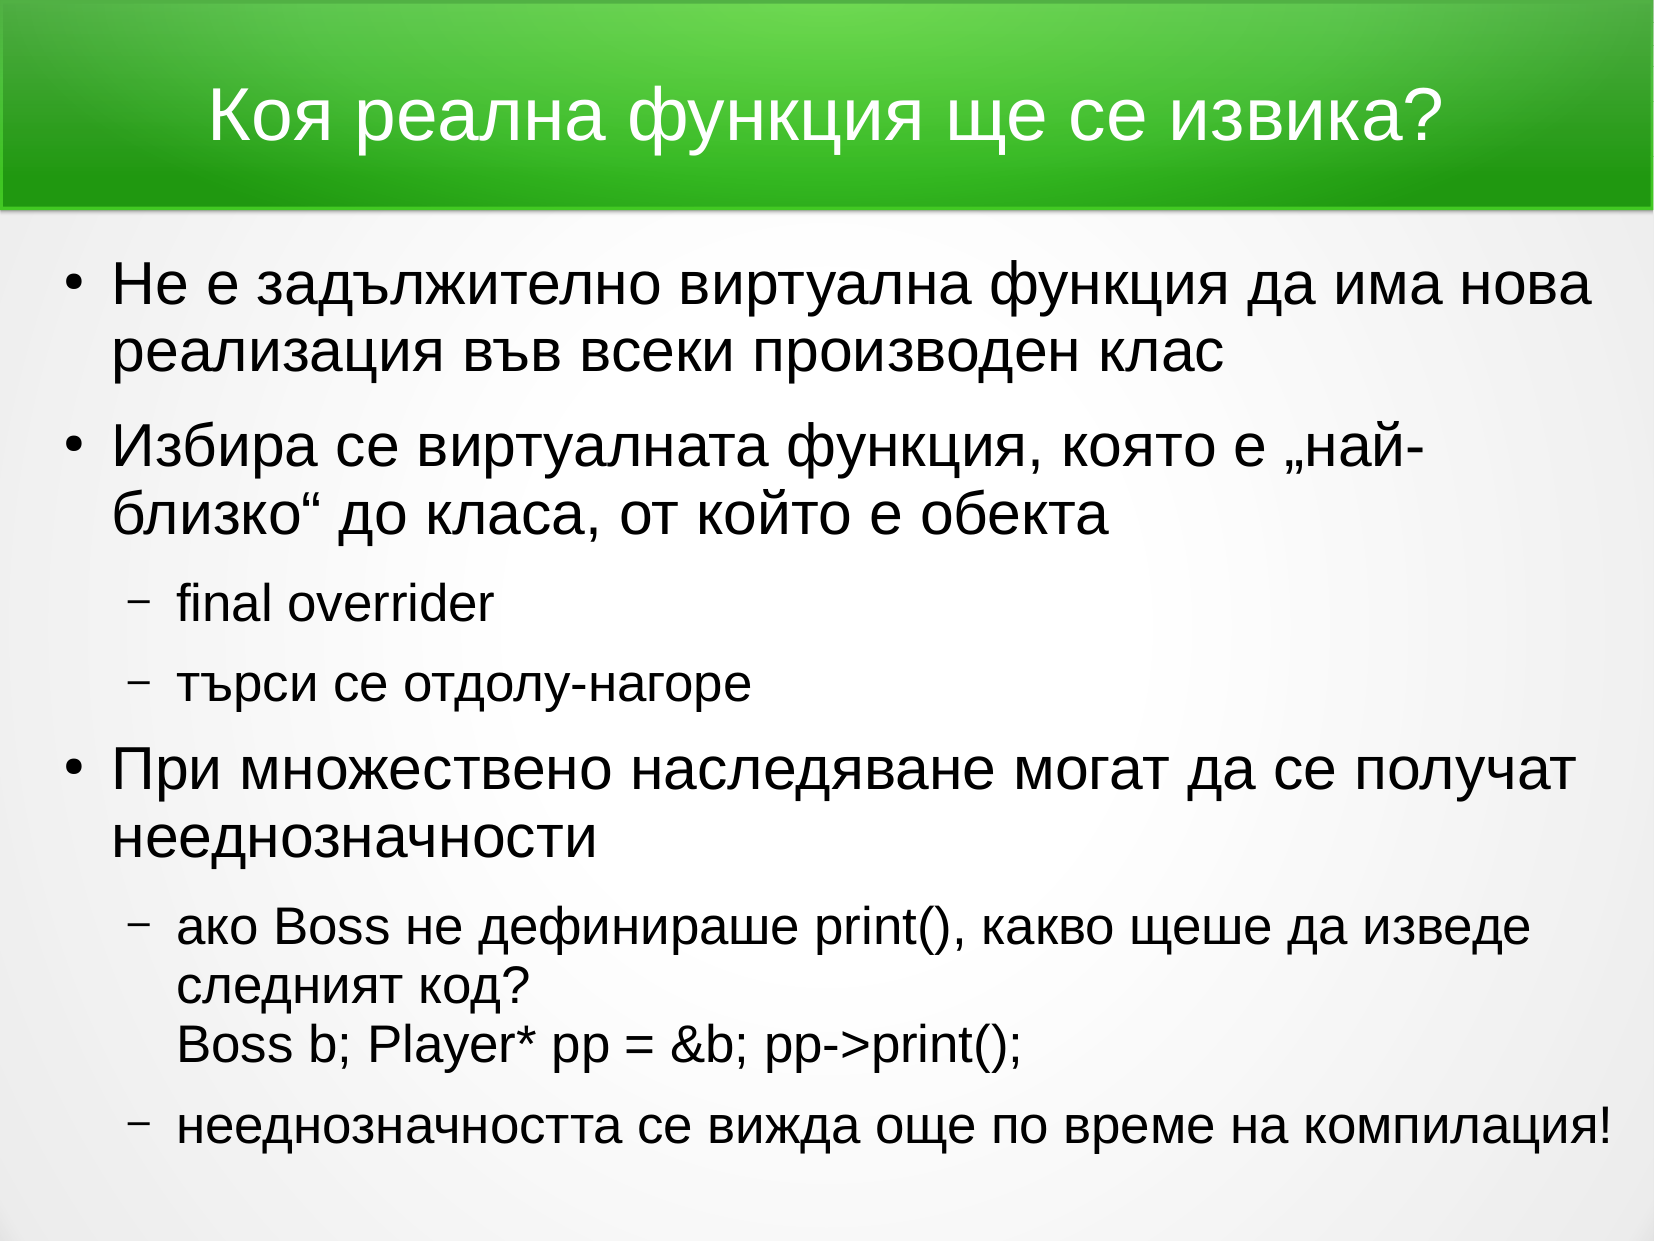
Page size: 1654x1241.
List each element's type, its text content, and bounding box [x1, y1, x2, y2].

title Коя реална функция ще се извика? [82, 49, 1571, 179]
list Не е задължително виртуална функция да има нова реализация във всеки производен клас Избира се виртуалната функция, която е „най-близко“ до класа, от който е обекта final overrider търси се отдолу-нагоре При множествено наследяване могат да се получат нееднозначности ако Boss не дефинираше print(), какво щеше да изведе следният код? Boss b; Player* pp = &b; pp->print(); нееднозначността се вижда още по време на компилация! [47, 249, 1619, 1217]
